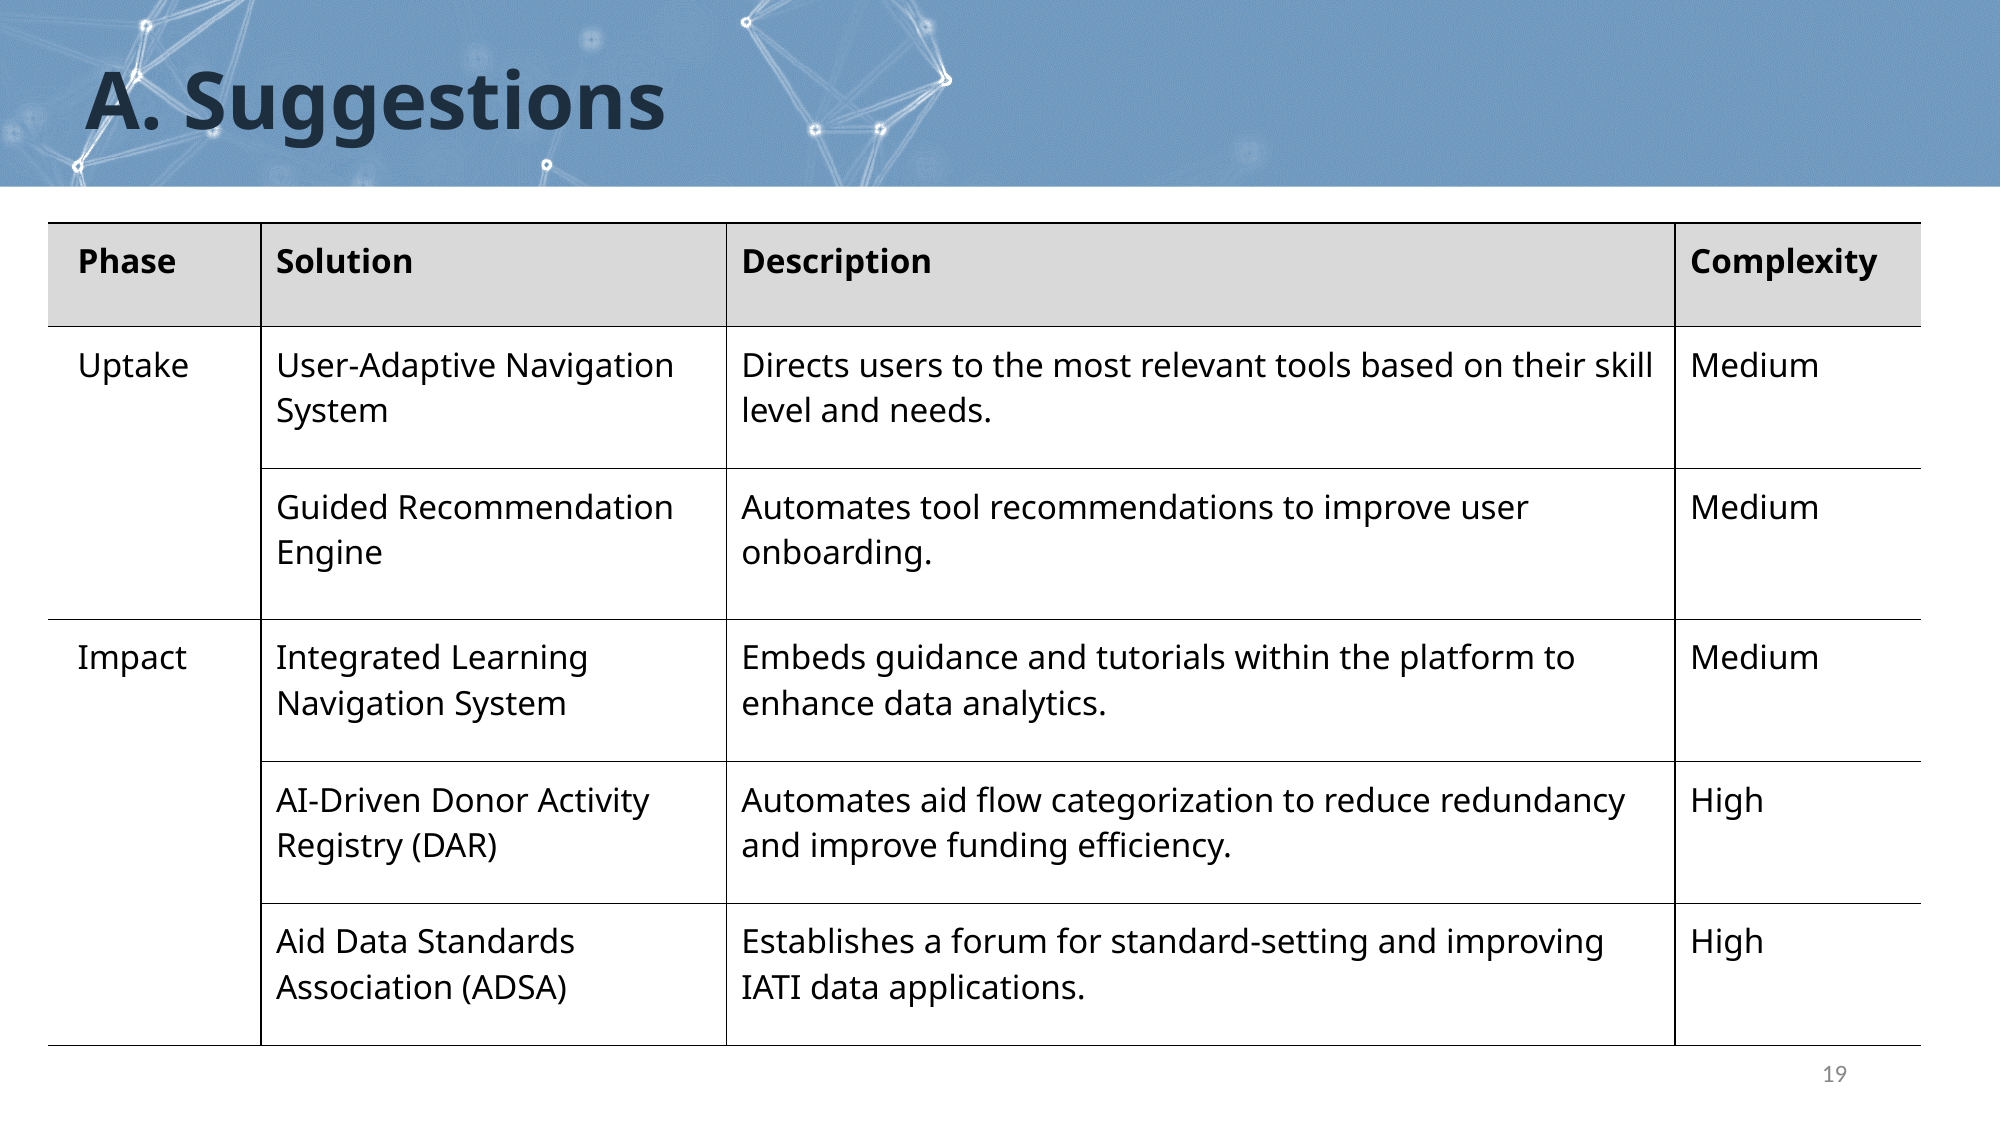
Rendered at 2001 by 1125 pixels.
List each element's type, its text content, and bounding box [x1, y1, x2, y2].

table_cell User-Adaptive Navigation System [262, 327, 726, 468]
picture [0, 0, 2000, 186]
table_cell Integrated Learning Navigation System [262, 620, 726, 761]
text_box [0, 186, 2000, 1125]
table_cell Medium [1676, 469, 1921, 619]
table_cell High [1676, 762, 1921, 903]
table_header Description [727, 224, 1674, 326]
table_cell Embeds guidance and tutorials within the platform to enhance data analytics. [727, 620, 1674, 761]
table_cell Directs users to the most relevant tools based on their skill level and needs. [727, 327, 1674, 468]
table_cell AI-Driven Donor Activity Registry (DAR) [262, 762, 726, 903]
slide_number <number> [1412, 1046, 1863, 1103]
table_cell Automates tool recommendations to improve user onboarding. [727, 469, 1674, 619]
table_cell Guided Recommendation Engine [262, 469, 726, 619]
text_box A. Suggestions [70, 34, 1899, 174]
table_cell Medium [1676, 620, 1921, 761]
table_cell High [1676, 904, 1921, 1045]
table_cell Automates aid flow categorization to reduce redundancy and improve funding efficiency. [727, 762, 1674, 903]
table_cell Uptake [48, 327, 260, 619]
table_cell Aid Data Standards Association (ADSA) [262, 904, 726, 1045]
table_cell Establishes a forum for standard-setting and improving IATI data applications. [727, 904, 1674, 1045]
table_header Phase [48, 224, 260, 326]
table_cell Impact [48, 620, 260, 1045]
table_cell Medium [1676, 327, 1921, 468]
table_header Solution [262, 224, 726, 326]
table_header Complexity [1676, 224, 1921, 326]
